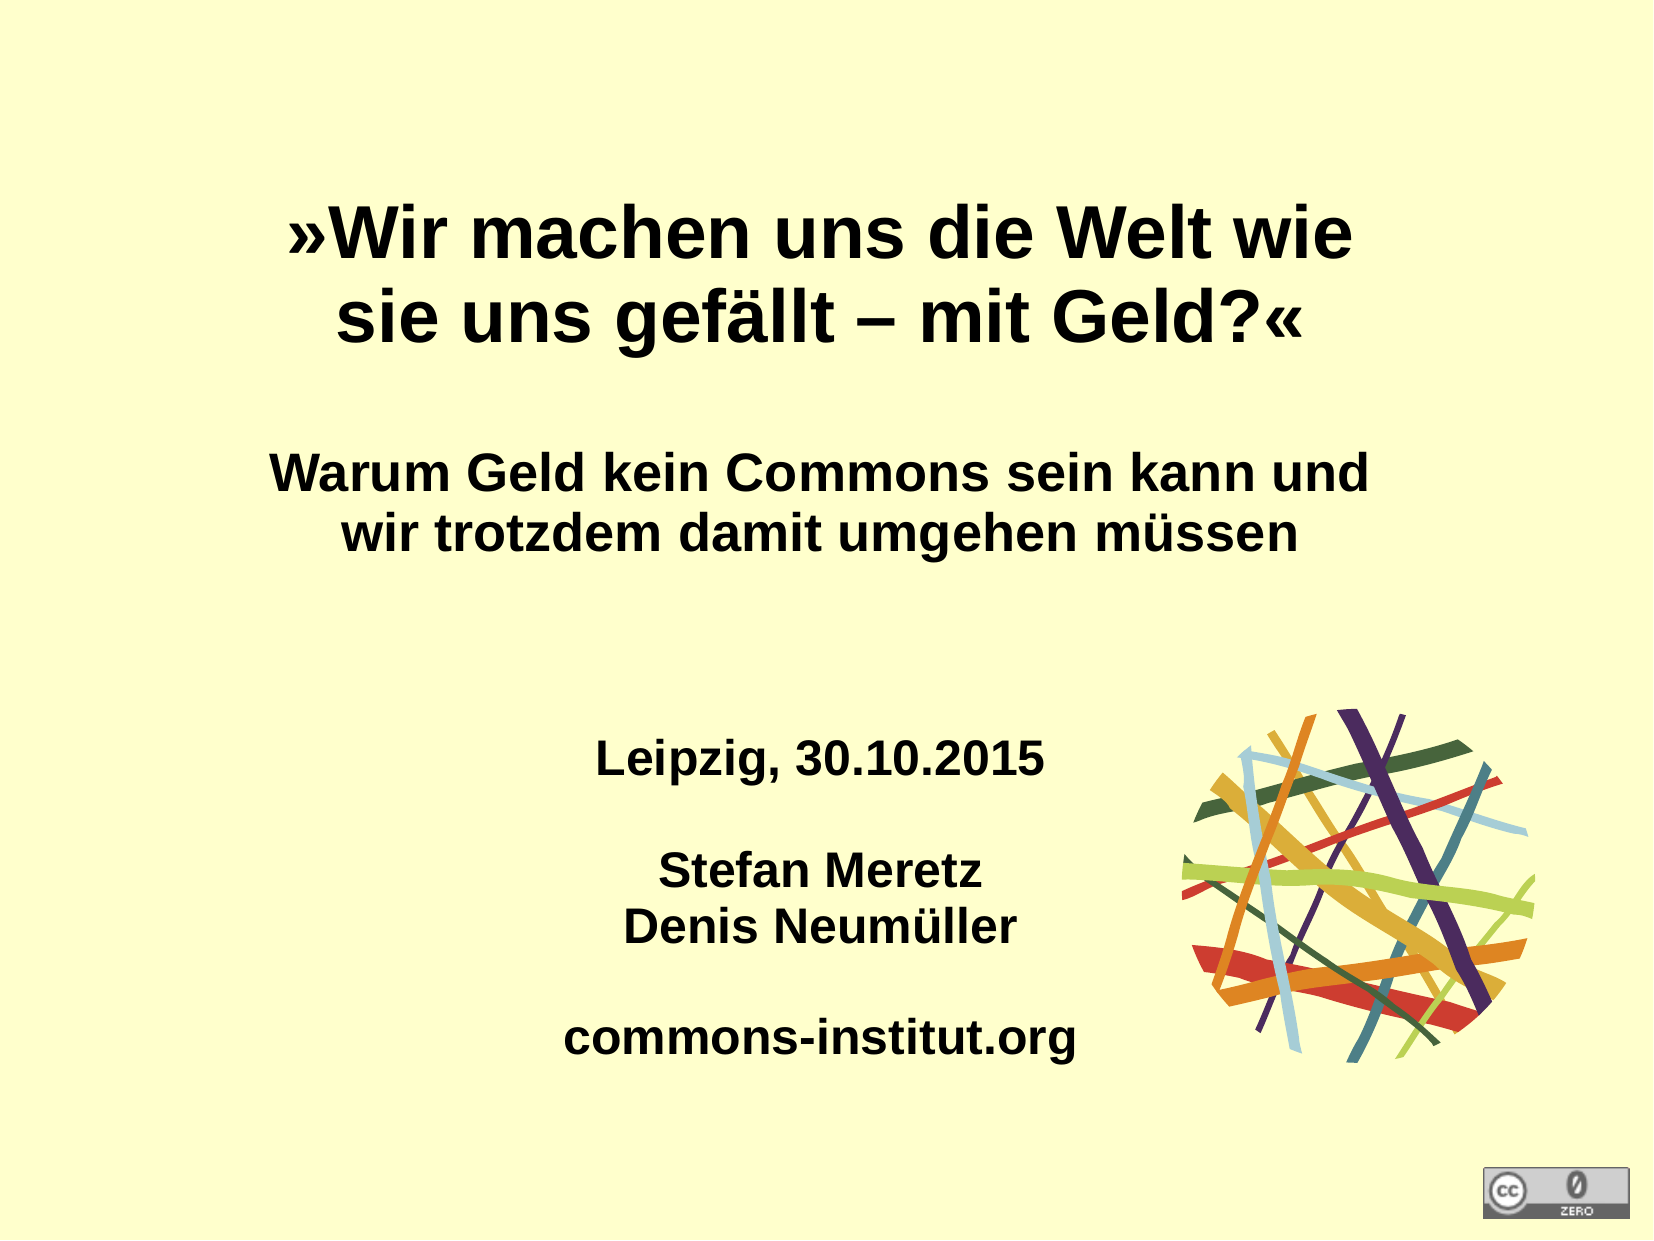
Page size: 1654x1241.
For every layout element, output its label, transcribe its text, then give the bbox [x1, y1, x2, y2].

text_box »Wir machen uns die Welt wie sie uns gefällt – mit Geld?« Warum Geld kein Commons sein kann und wir trotzdem damit umgehen müssen Leipzig, 30.10.2015 Stefan Meretz Denis Neumüller commons-institut.org [230, 183, 1412, 1078]
picture [1412, 708, 1536, 1063]
picture [1483, 1167, 1630, 1219]
